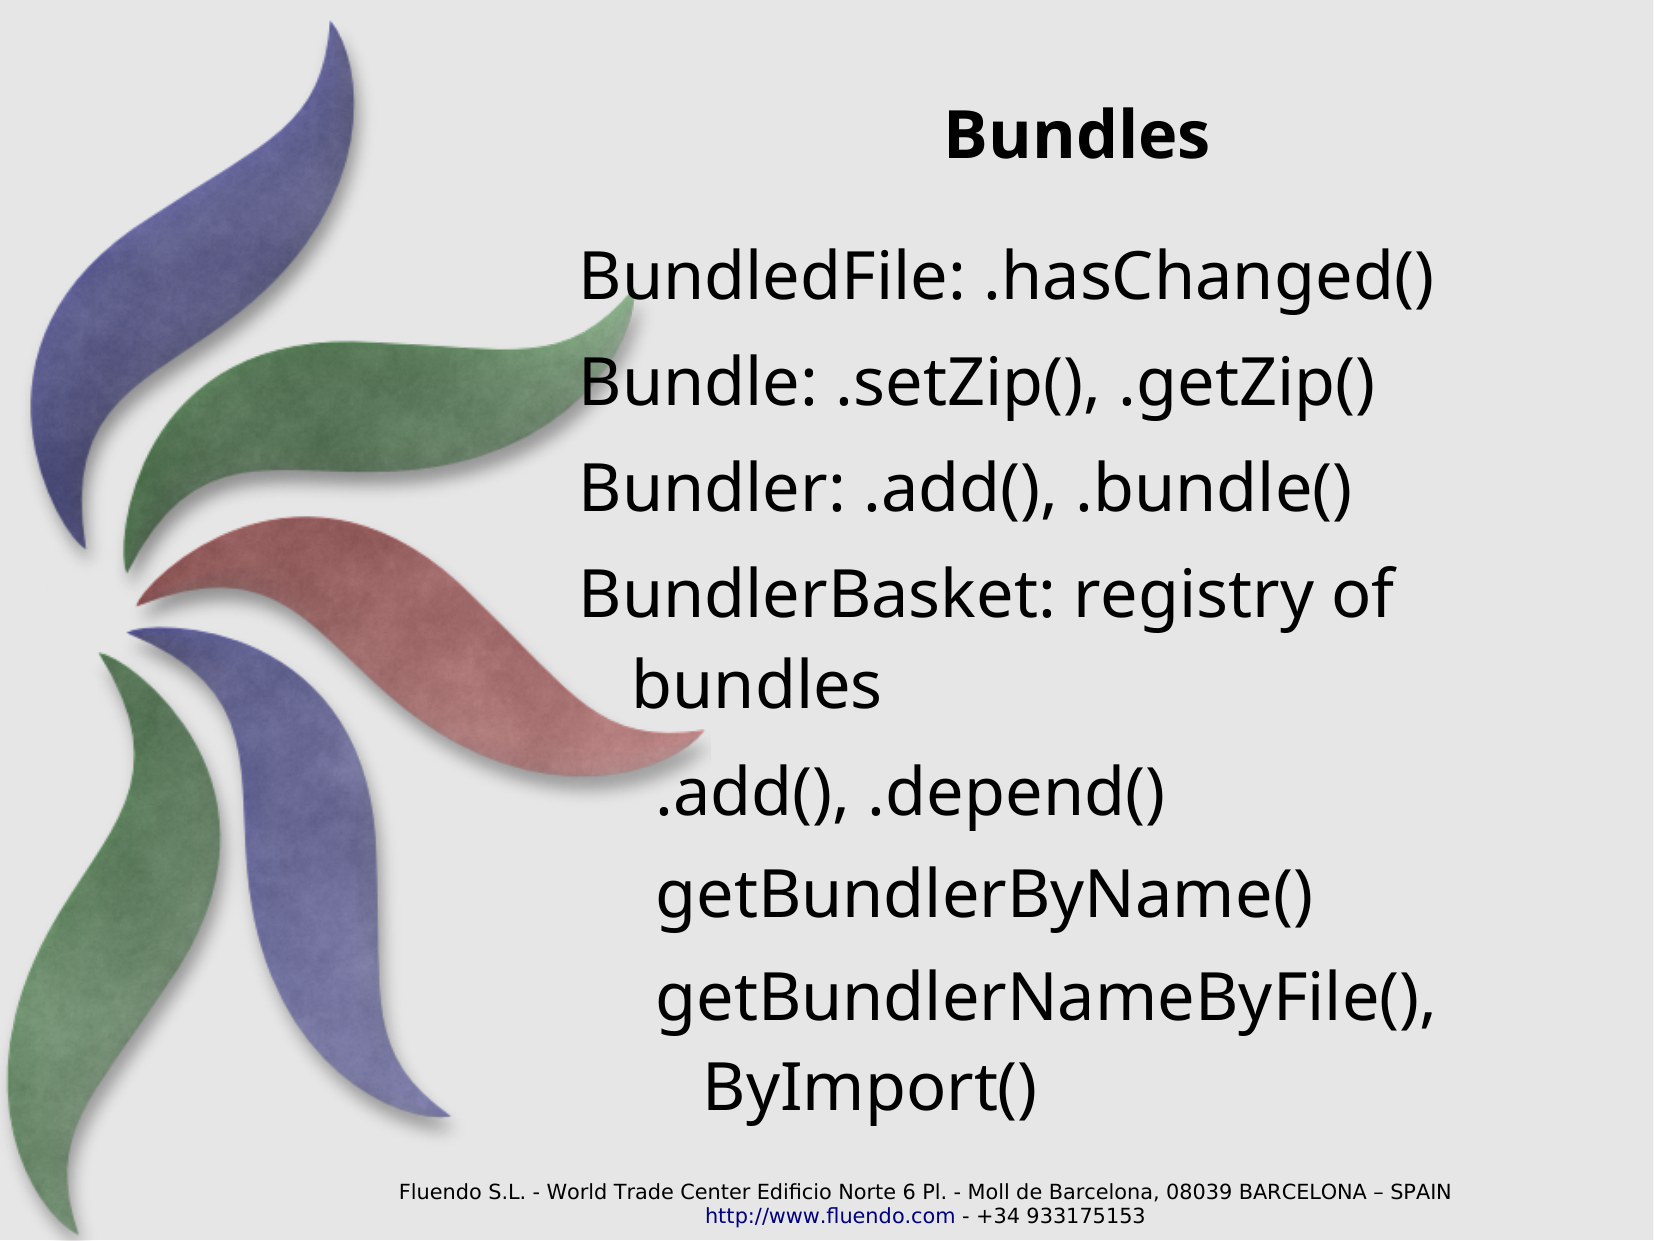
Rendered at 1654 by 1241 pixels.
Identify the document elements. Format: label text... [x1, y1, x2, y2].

list BundledFile: .hasChanged() Bundle: .setZip(), .getZip() Bundler: .add(), .bundle() BundlerBasket: registry of bundles .add(), .depend() getBundlerByName() getBundlerNameByFile(), ByImport() [560, 236, 1595, 1123]
title Bundles [560, 58, 1595, 207]
picture [0, 0, 711, 1241]
